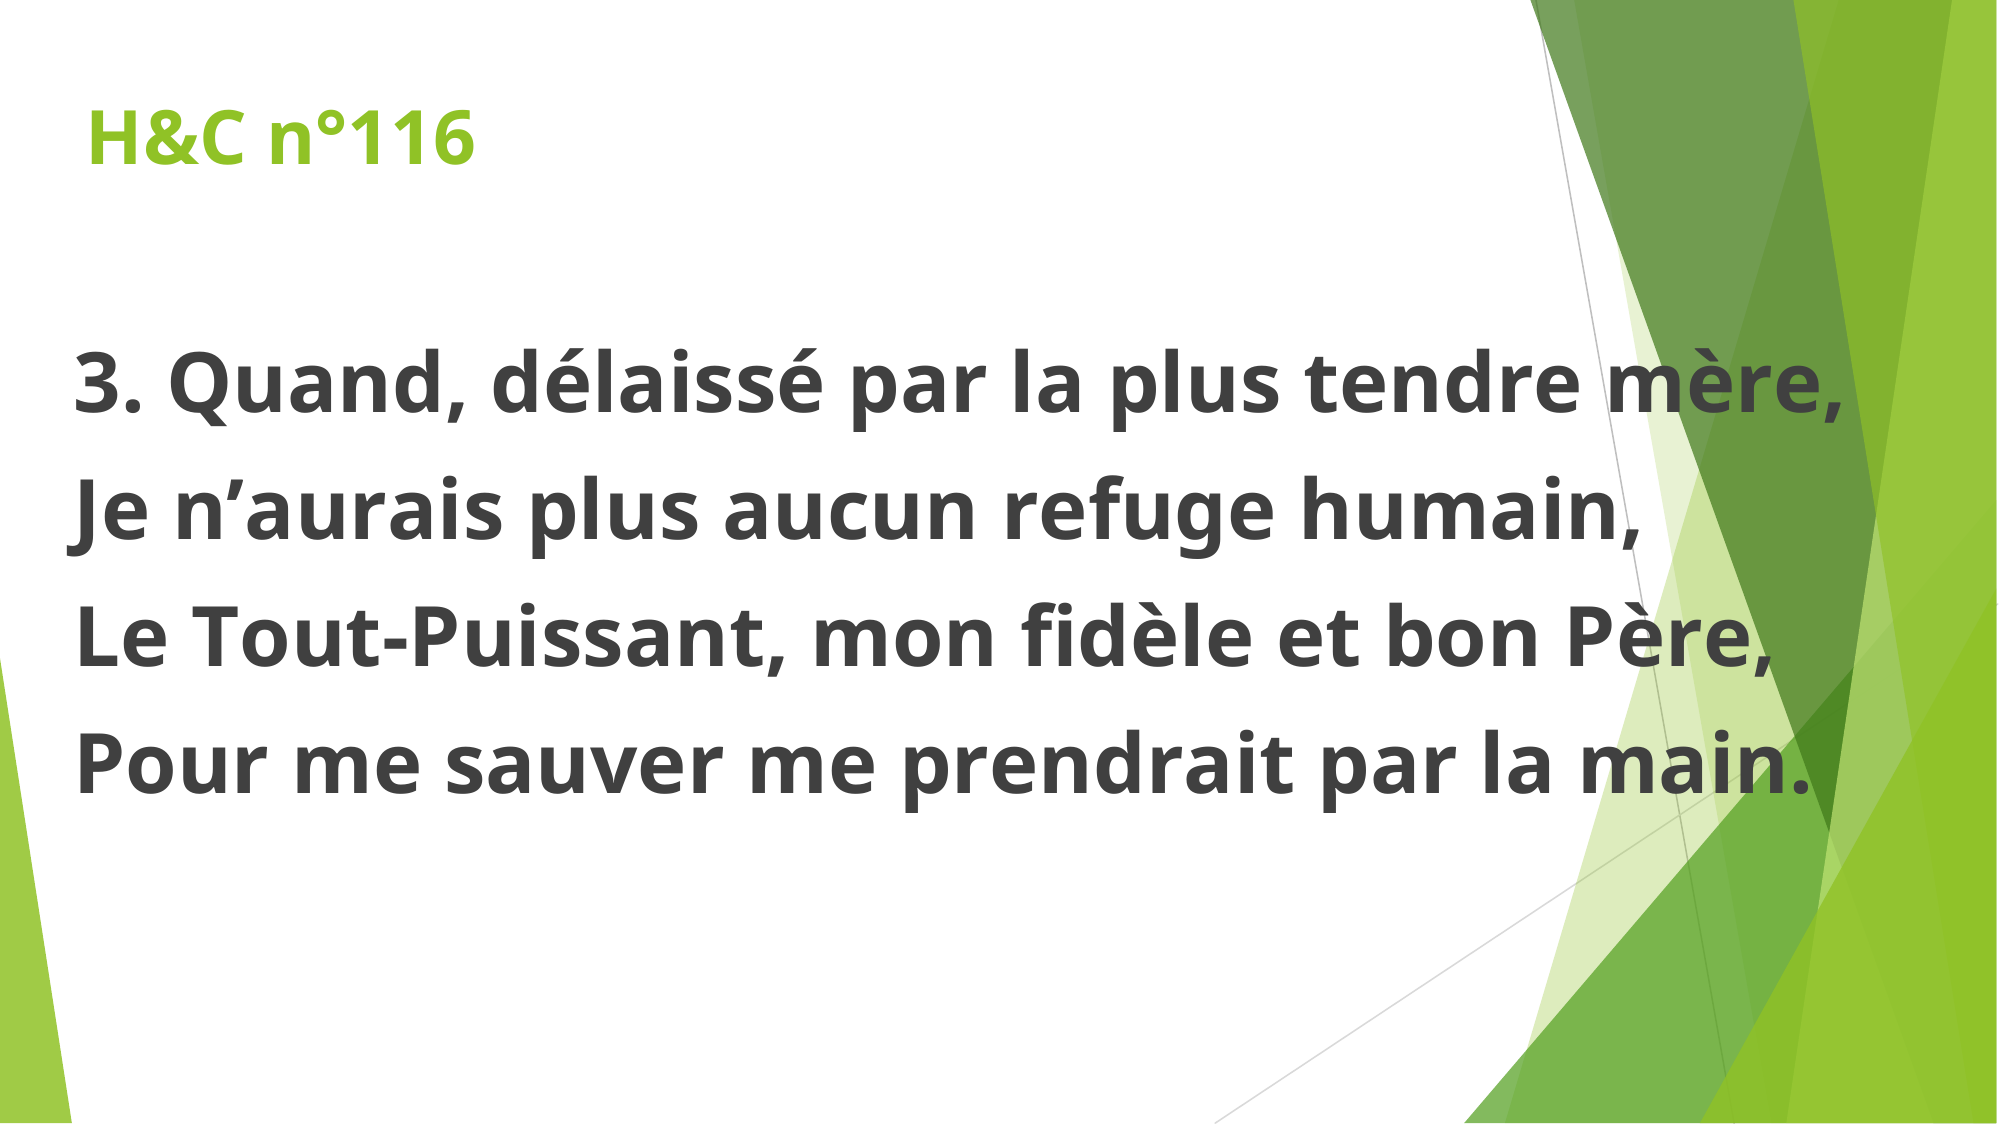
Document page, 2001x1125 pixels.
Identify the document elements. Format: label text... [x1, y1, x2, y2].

text_box 3. Quand, délaissé par la plus tendre mère, Je n’aurais plus aucun refuge humain, Le Tout-Puissant, mon fidèle et bon Père, Pour me sauver me prendrait par la main. [59, 307, 1985, 1075]
text_box H&C n°116 [70, 82, 497, 189]
